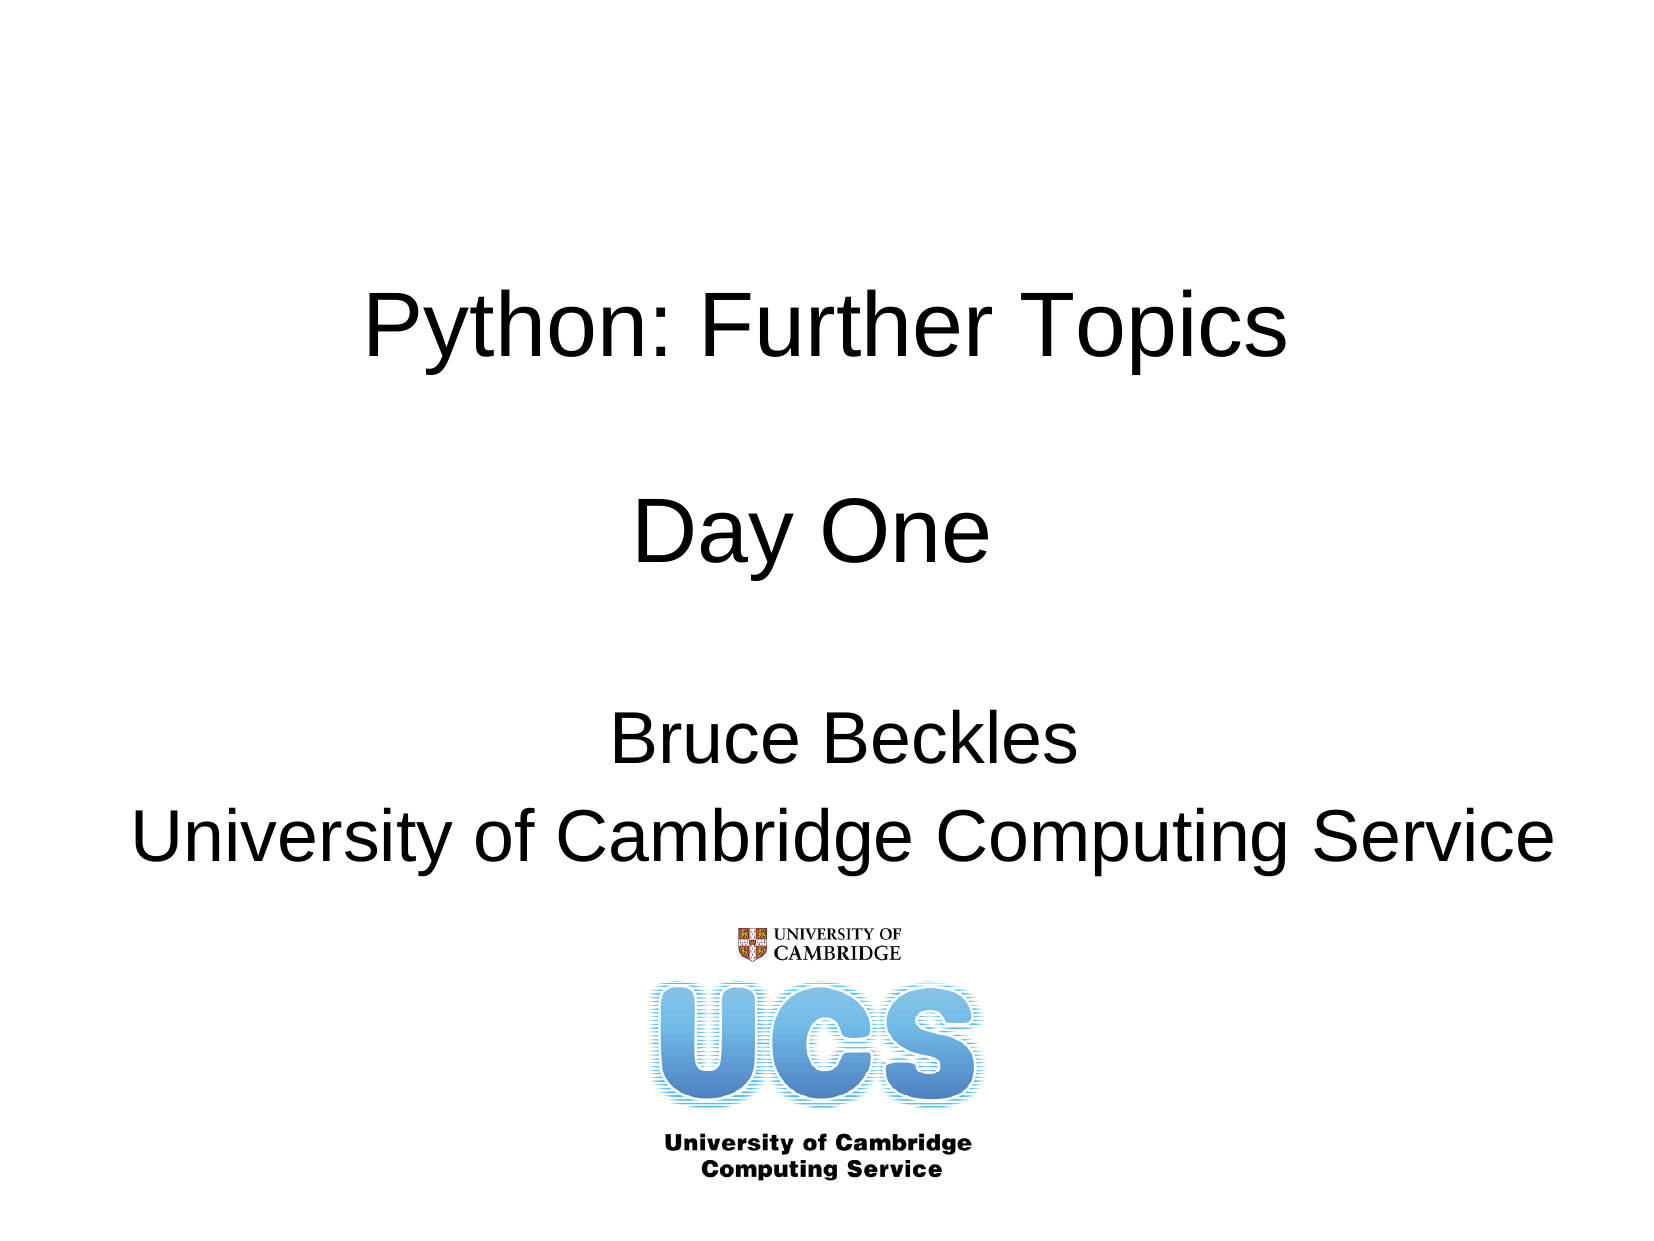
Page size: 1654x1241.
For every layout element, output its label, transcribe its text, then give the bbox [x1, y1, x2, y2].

picture [618, 951, 1036, 1241]
subtitle Bruce Beckles University of Cambridge Computing Service [27, 688, 1626, 951]
title Python: Further Topics [124, 265, 1530, 384]
text_box Day One [531, 472, 1093, 590]
